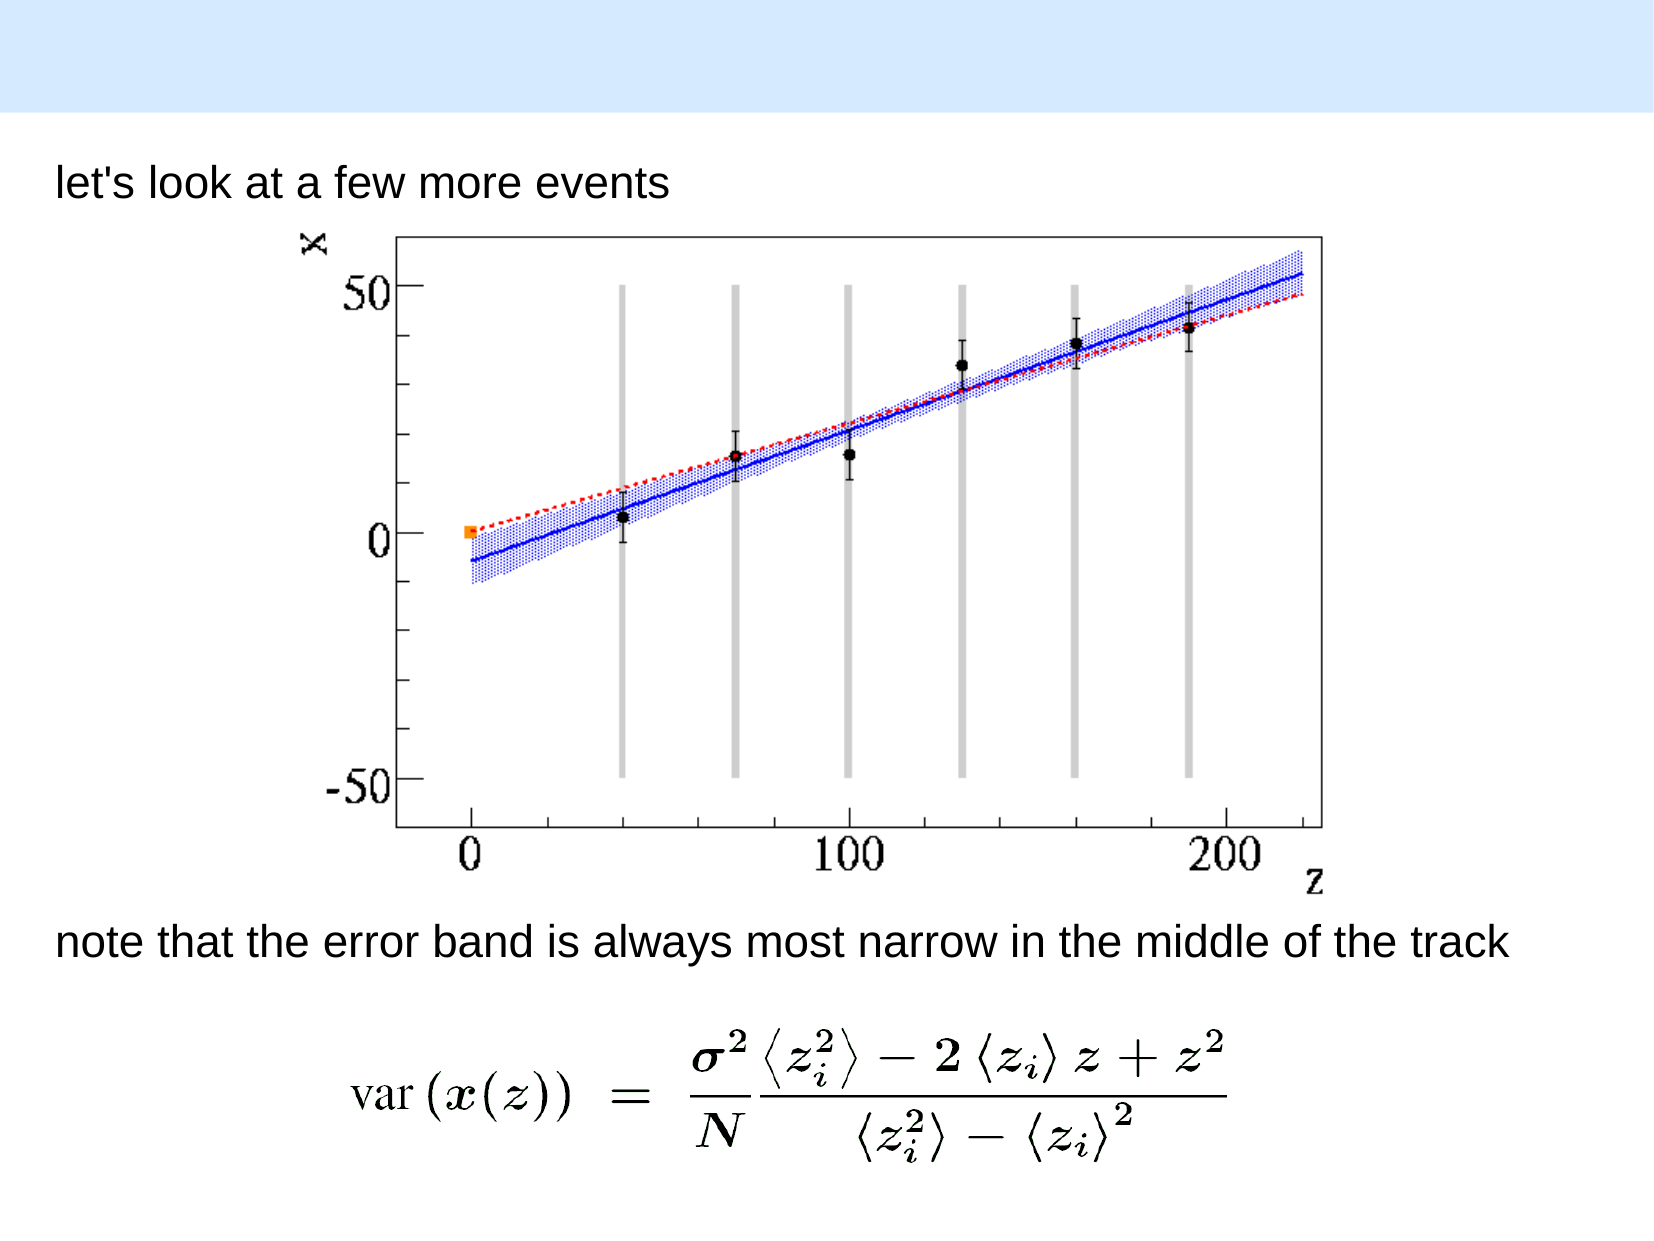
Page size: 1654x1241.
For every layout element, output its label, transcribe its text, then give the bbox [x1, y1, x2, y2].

list note that the error band is always most narrow in the middle of the track [37, 915, 1613, 1022]
picture [288, 263, 1376, 902]
list let's look at a few more events [37, 156, 1613, 263]
picture [337, 1017, 1238, 1178]
